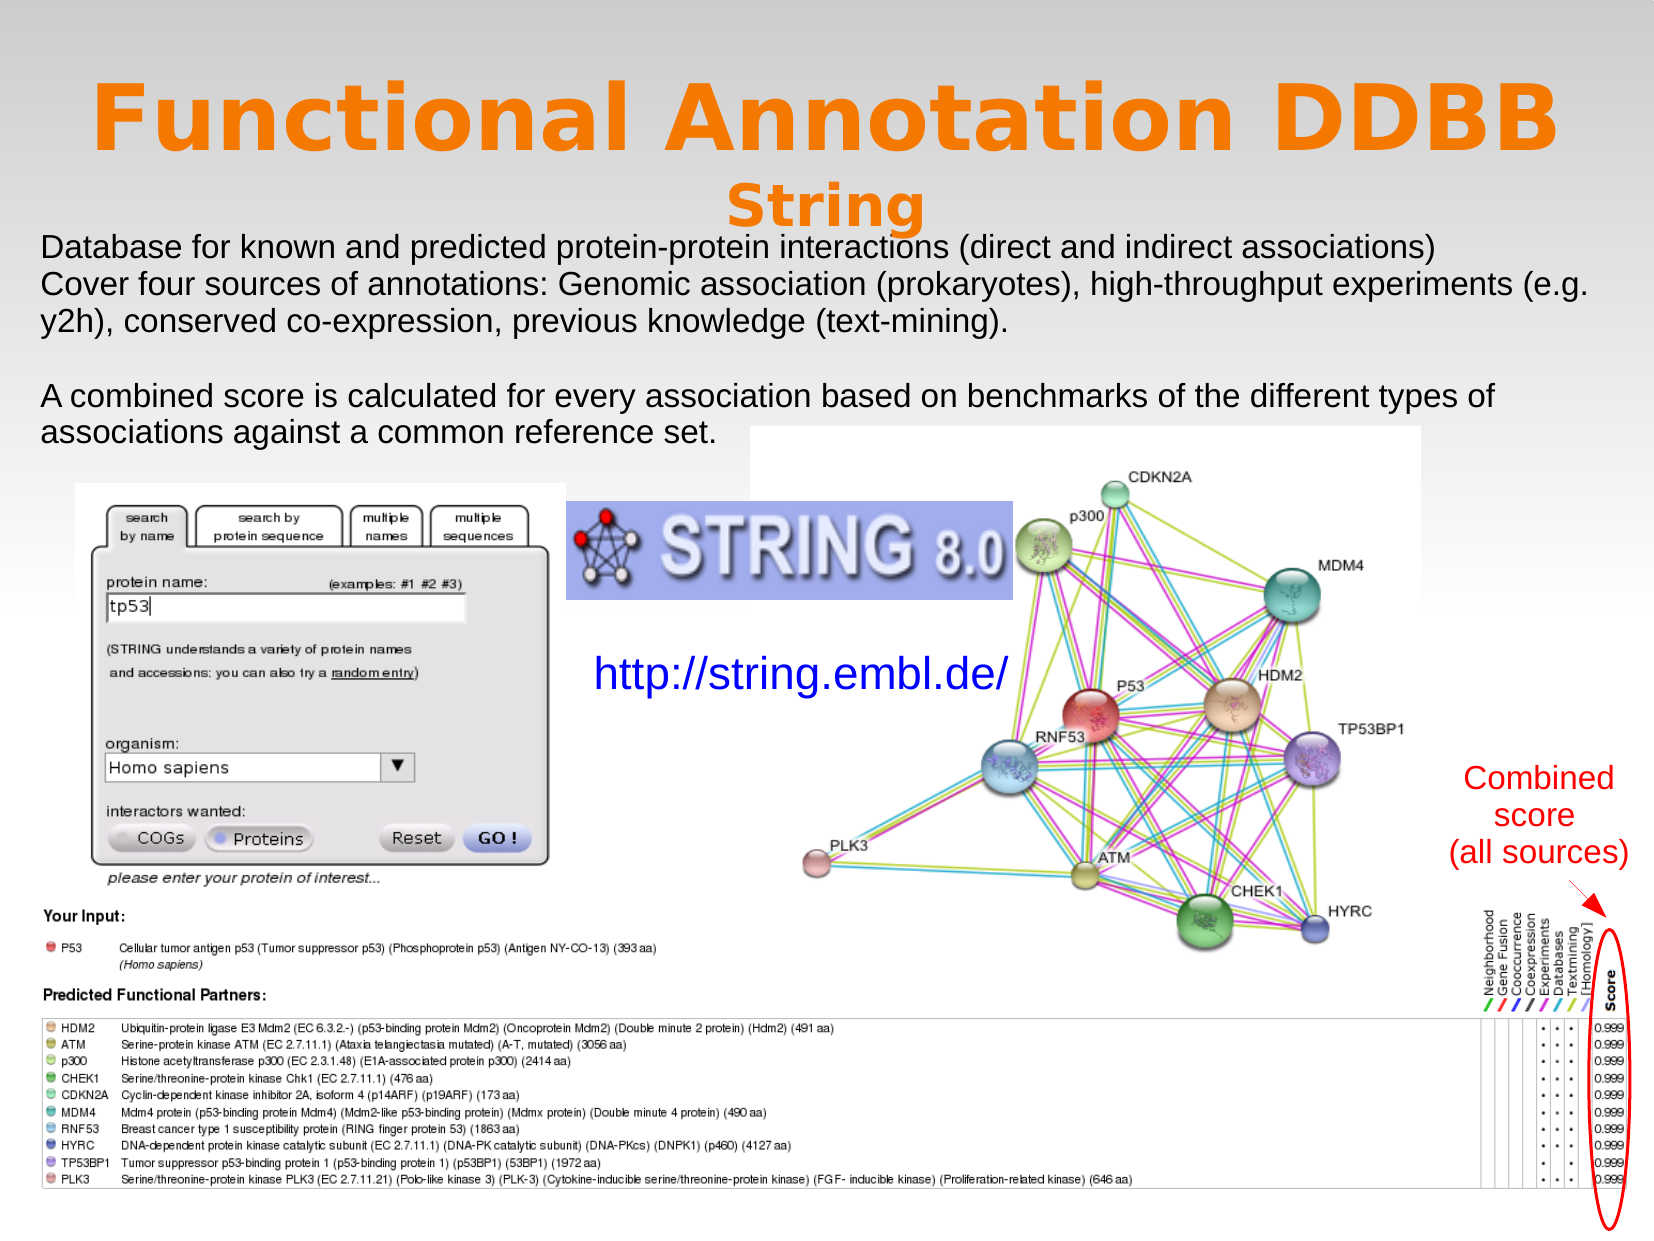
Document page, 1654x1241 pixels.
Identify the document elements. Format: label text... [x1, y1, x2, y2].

title Functional Annotation DDBB String [82, 49, 1571, 257]
text_box Combined score (all sources) [1424, 752, 1654, 891]
picture [1583, 892, 1593, 897]
picture [1591, 932, 1628, 1201]
text_box Database for known and predicted protein-protein interactions (direct and indirect associations) Cover four sources of annotations: Genomic association (prokaryotes), high-throughput experiments (e.g. y2h), conserved co-expression, previous knowledge (text-mining). A combined score is calculated for every association based on benchmarks of the different types of associations against a common reference set. [25, 221, 1639, 526]
picture [29, 483, 1643, 1201]
text_box http://string.embl.de/ [578, 640, 1126, 713]
